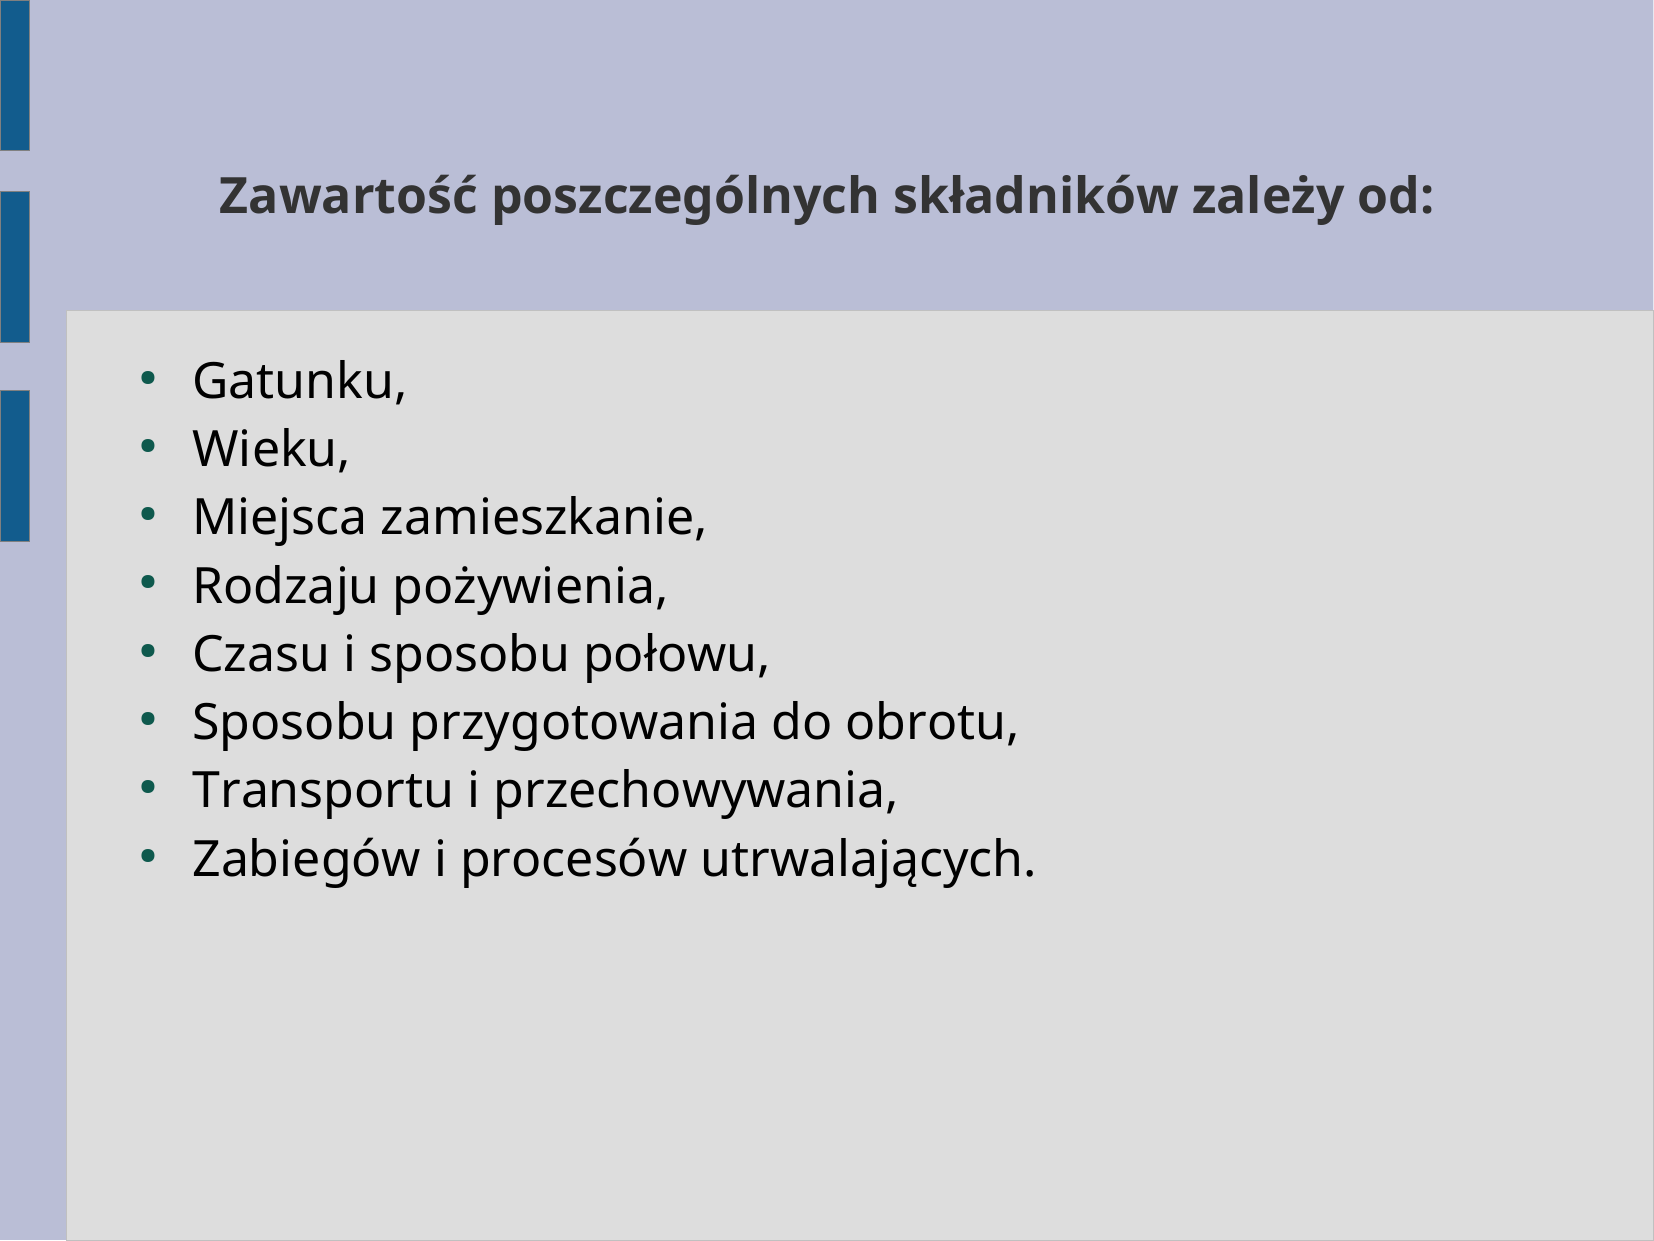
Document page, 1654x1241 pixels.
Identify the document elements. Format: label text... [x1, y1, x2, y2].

title Zawartość poszczególnych składników zależy od: [121, 91, 1534, 299]
list Gatunku, Wieku, Miejsca zamieszkanie, Rodzaju pożywienia, Czasu i sposobu połowu, Sposobu przygotowania do obrotu, Transportu i przechowywania, Zabiegów i procesów utrwalających. [121, 344, 1534, 1127]
